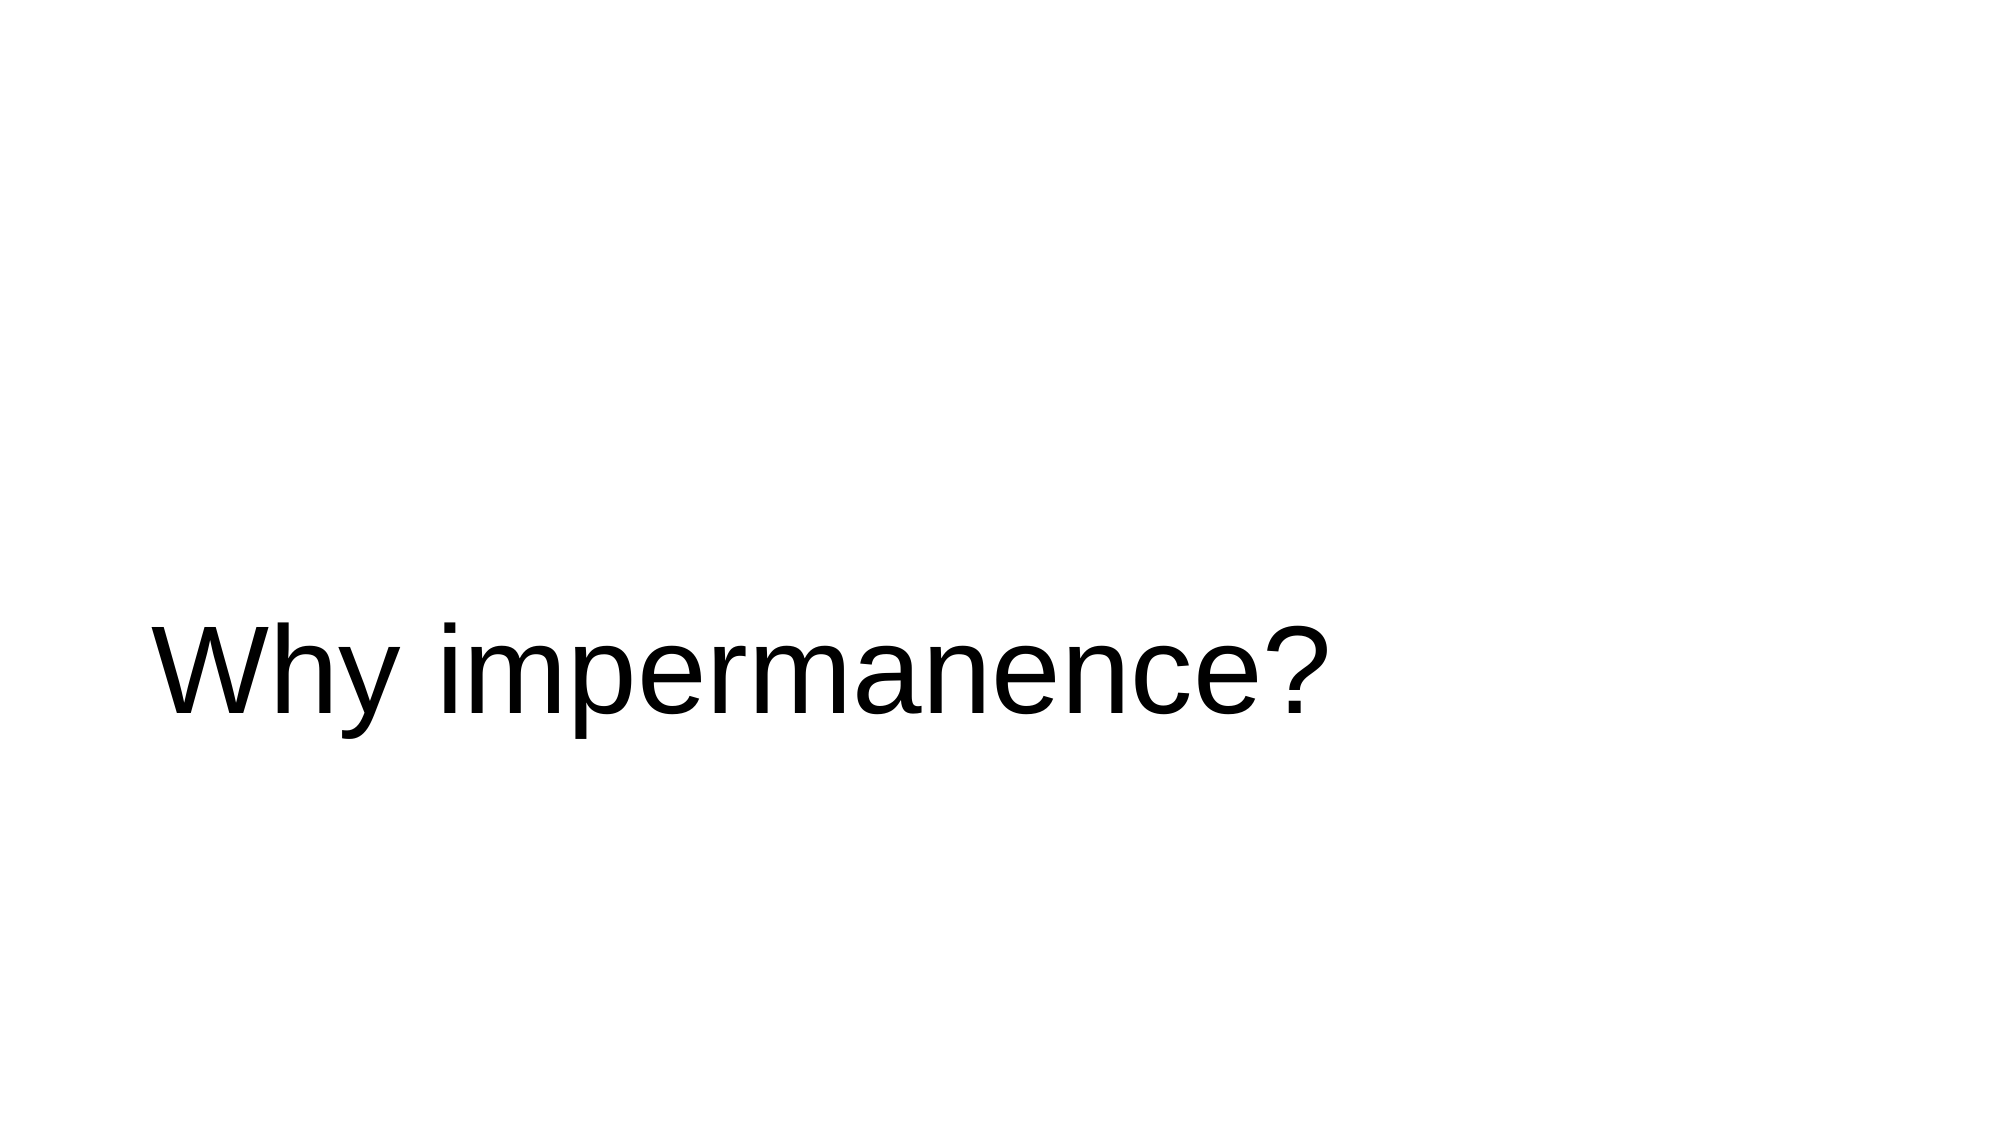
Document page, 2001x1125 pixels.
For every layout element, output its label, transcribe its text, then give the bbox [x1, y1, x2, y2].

title Why impermanence? [136, 280, 1862, 749]
